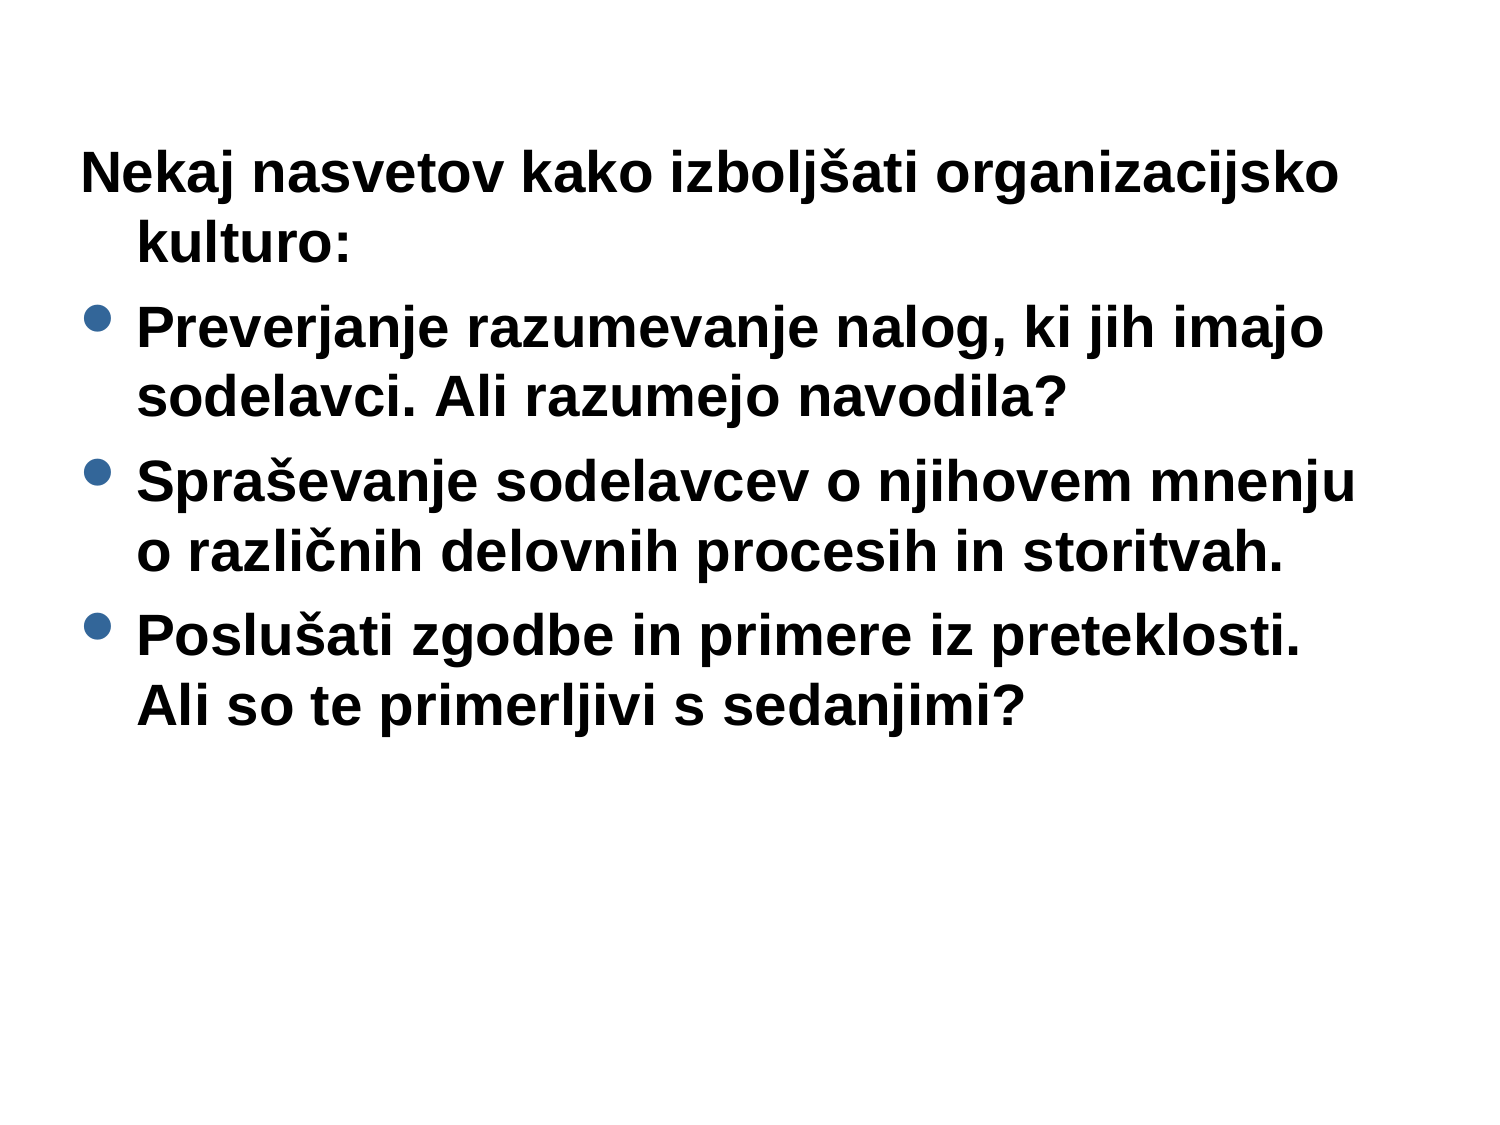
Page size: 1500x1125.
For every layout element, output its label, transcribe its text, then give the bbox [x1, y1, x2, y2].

list Nekaj nasvetov kako izboljšati organizacijsko kulturo: Preverjanje razumevanje nalog, ki jih imajo sodelavci. Ali razumejo navodila? Spraševanje sodelavcev o njihovem mnenju o različnih delovnih procesih in storitvah. Poslušati zgodbe in primere iz preteklosti. Ali so te primerljivi s sedanjimi? [64, 42, 1388, 988]
